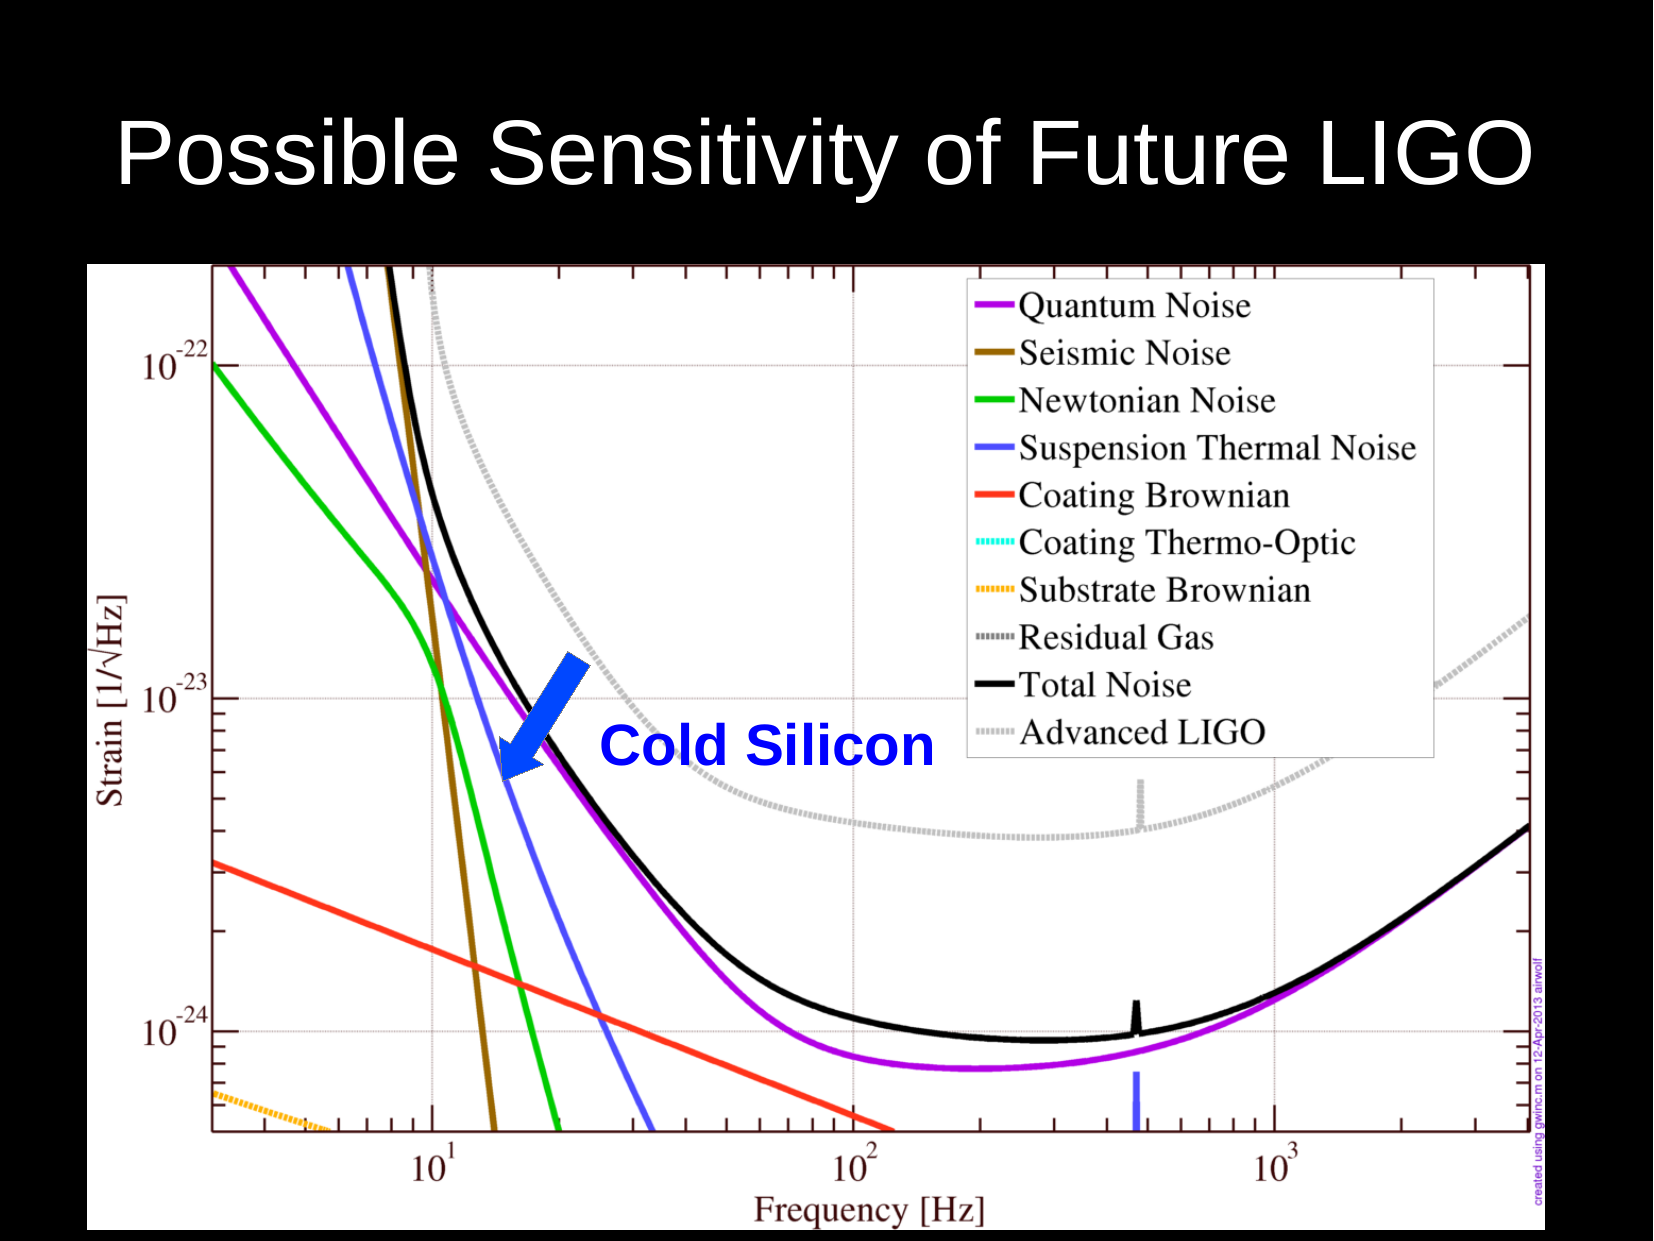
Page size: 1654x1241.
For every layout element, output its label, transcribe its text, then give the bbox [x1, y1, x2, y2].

text_box [499, 651, 591, 782]
text_box Cold Silicon [585, 705, 1141, 785]
picture [87, 264, 1546, 1231]
title Possible Sensitivity of Future LIGO [82, 49, 1571, 257]
